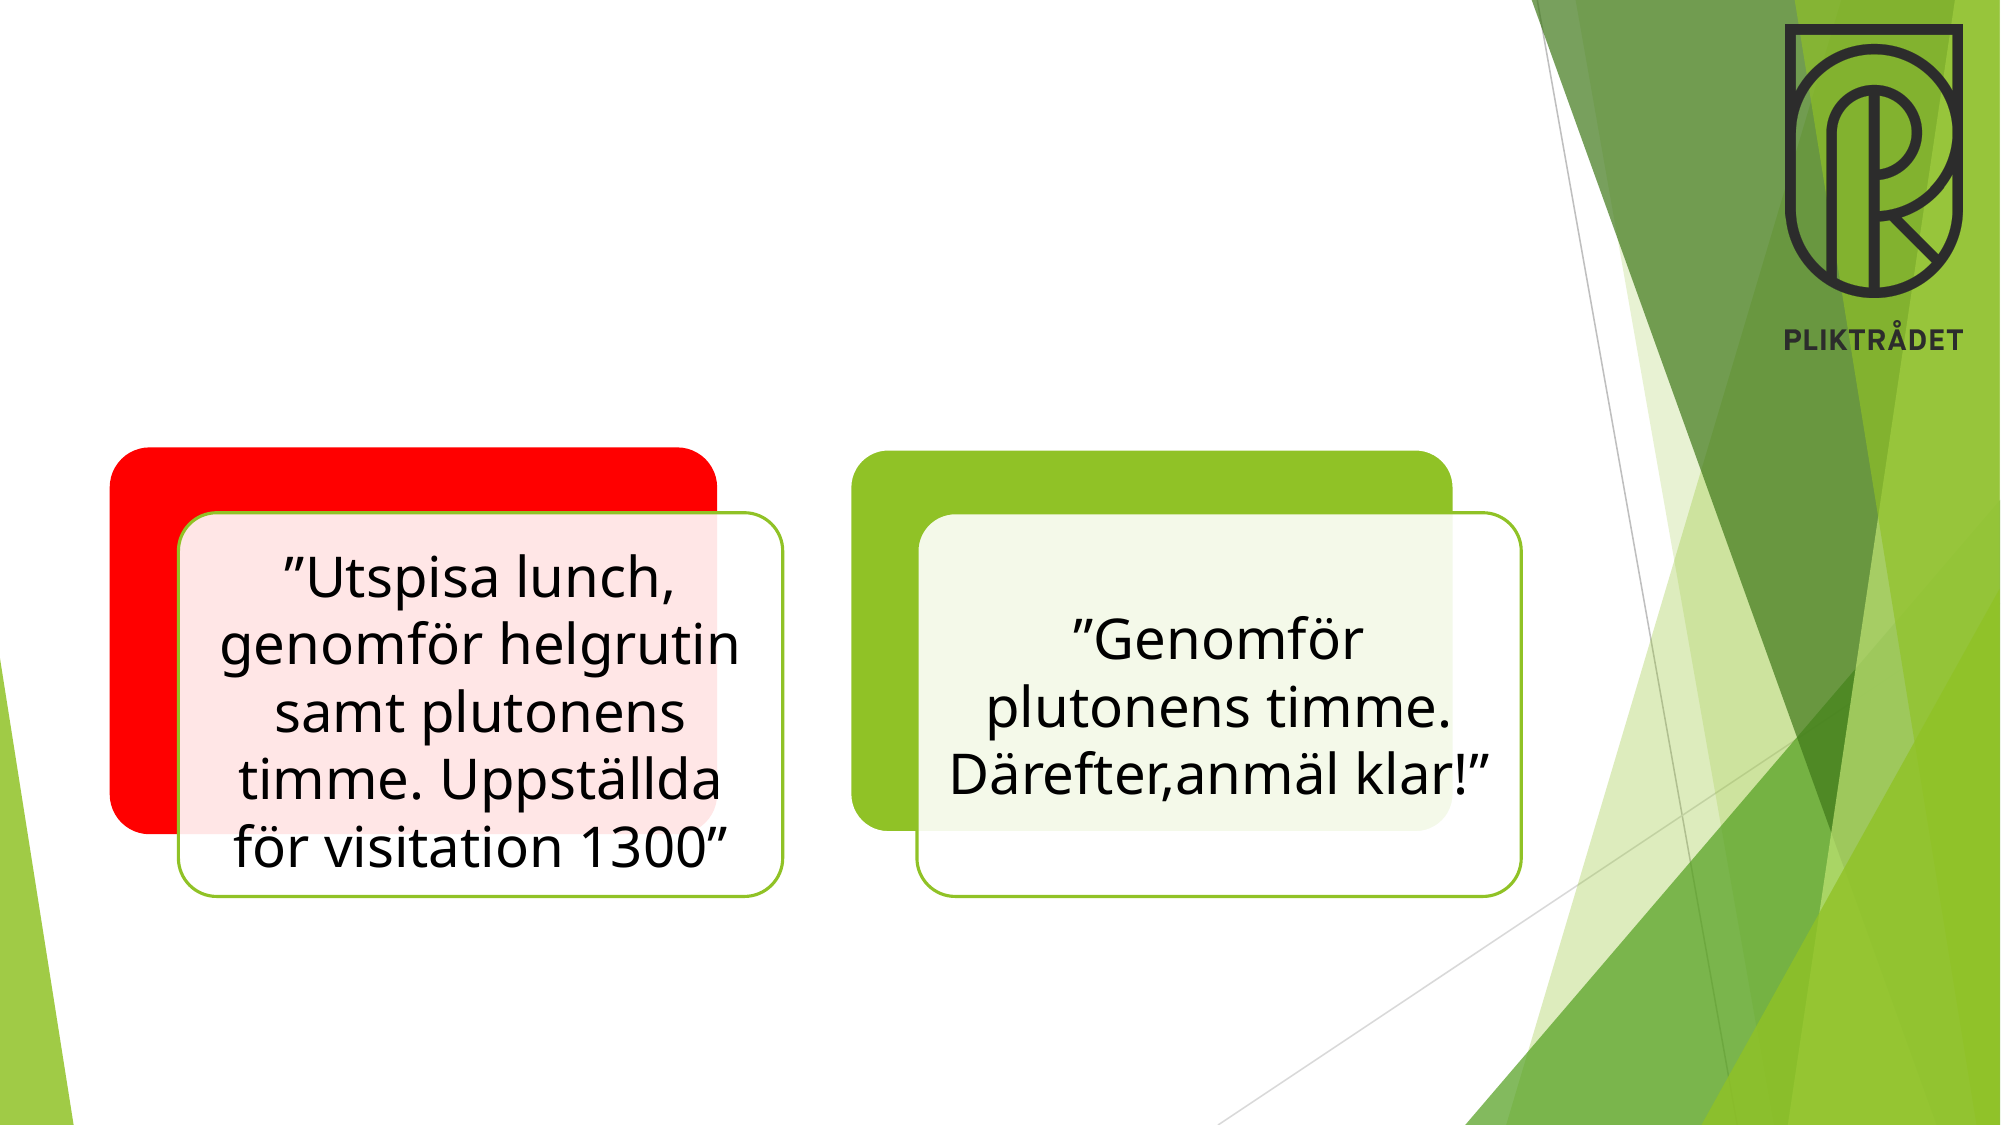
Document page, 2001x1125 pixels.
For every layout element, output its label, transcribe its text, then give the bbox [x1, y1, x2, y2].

text_box ”Utspisa lunch, genomför helgrutin samt plutonens timme. Uppställda för visitation 1300” [178, 512, 783, 897]
text_box [111, 448, 716, 833]
picture [1785, 24, 1963, 350]
text_box [849, 448, 1455, 833]
text_box ”Genomför plutonens timme. Därefter,anmäl klar!” [916, 512, 1522, 897]
